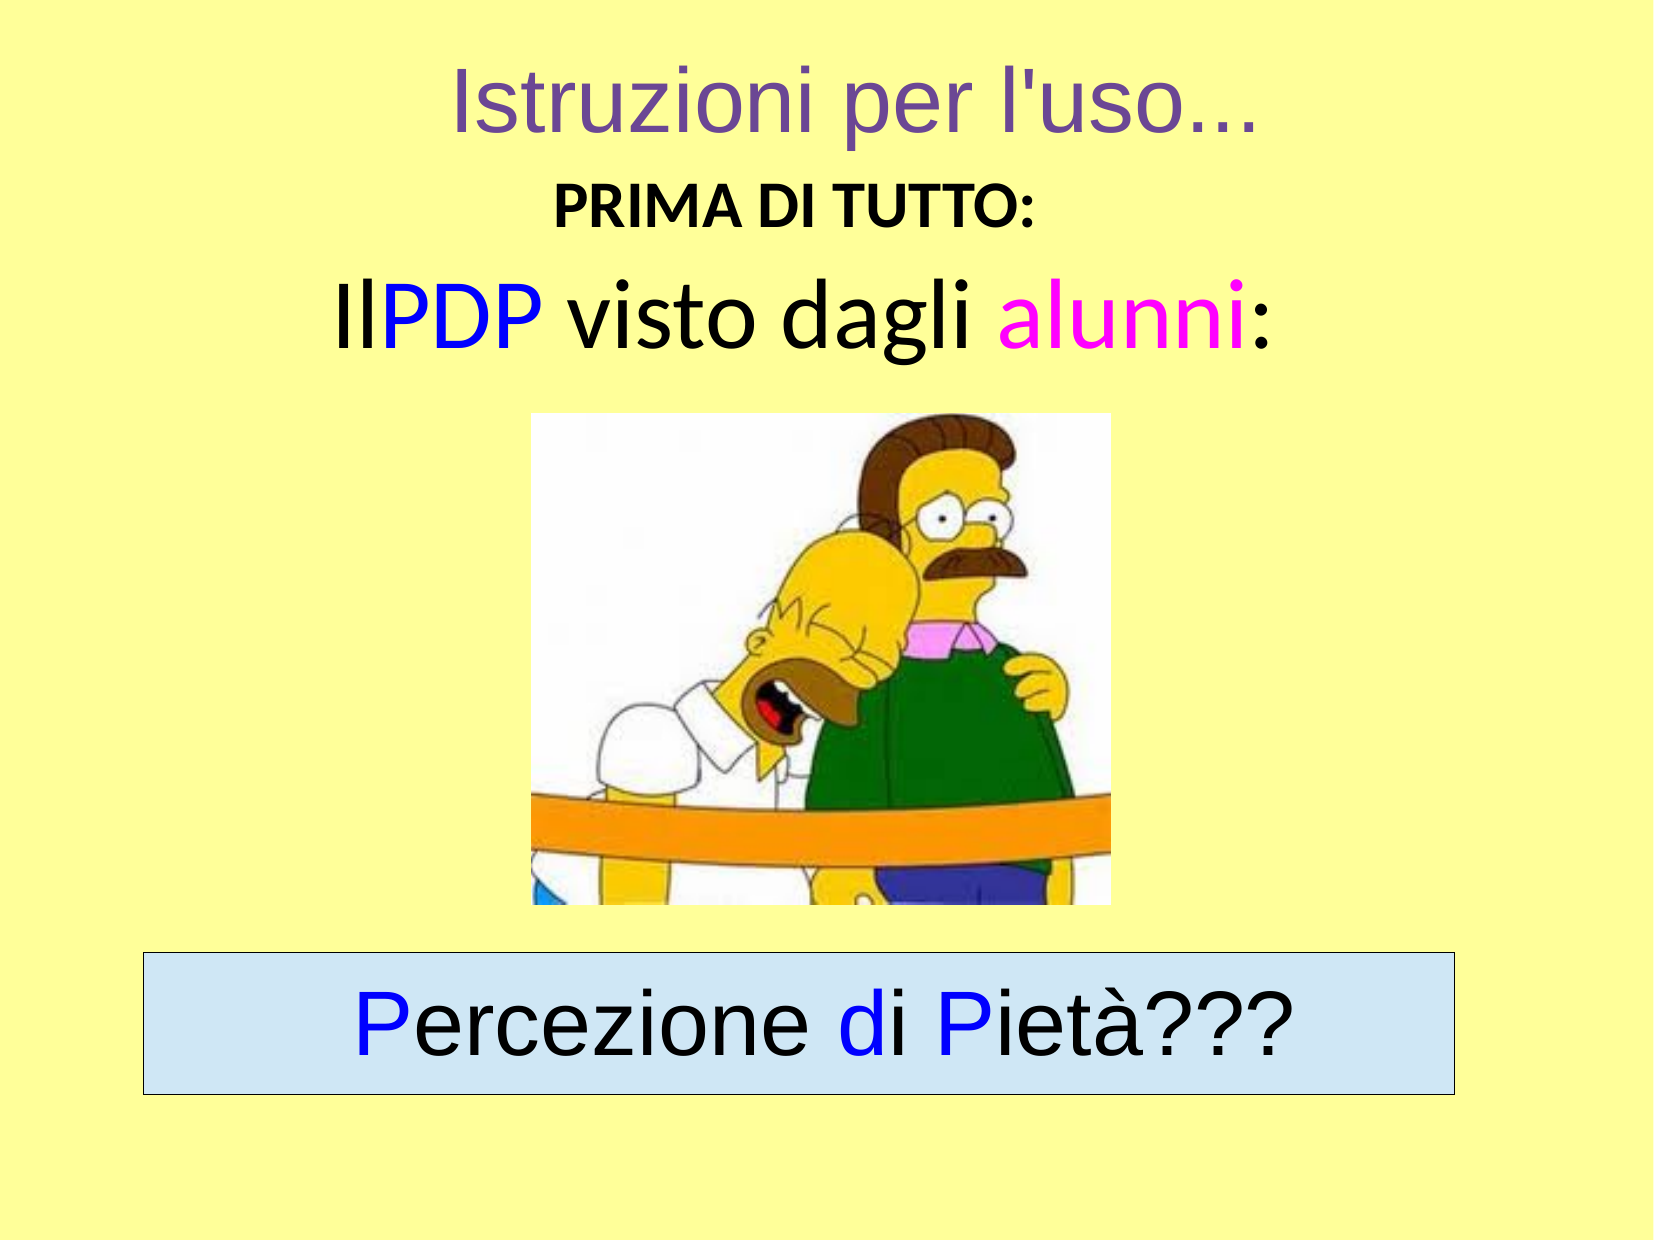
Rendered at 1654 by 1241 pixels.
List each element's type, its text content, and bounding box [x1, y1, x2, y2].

list PRIMA DI TUTTO: IlPDP visto dagli alunni: [165, 177, 1441, 937]
title Istruzioni per l'uso... [200, 23, 1512, 178]
picture [531, 413, 1111, 905]
text_box Percezione di Pietà??? [143, 952, 1455, 1095]
